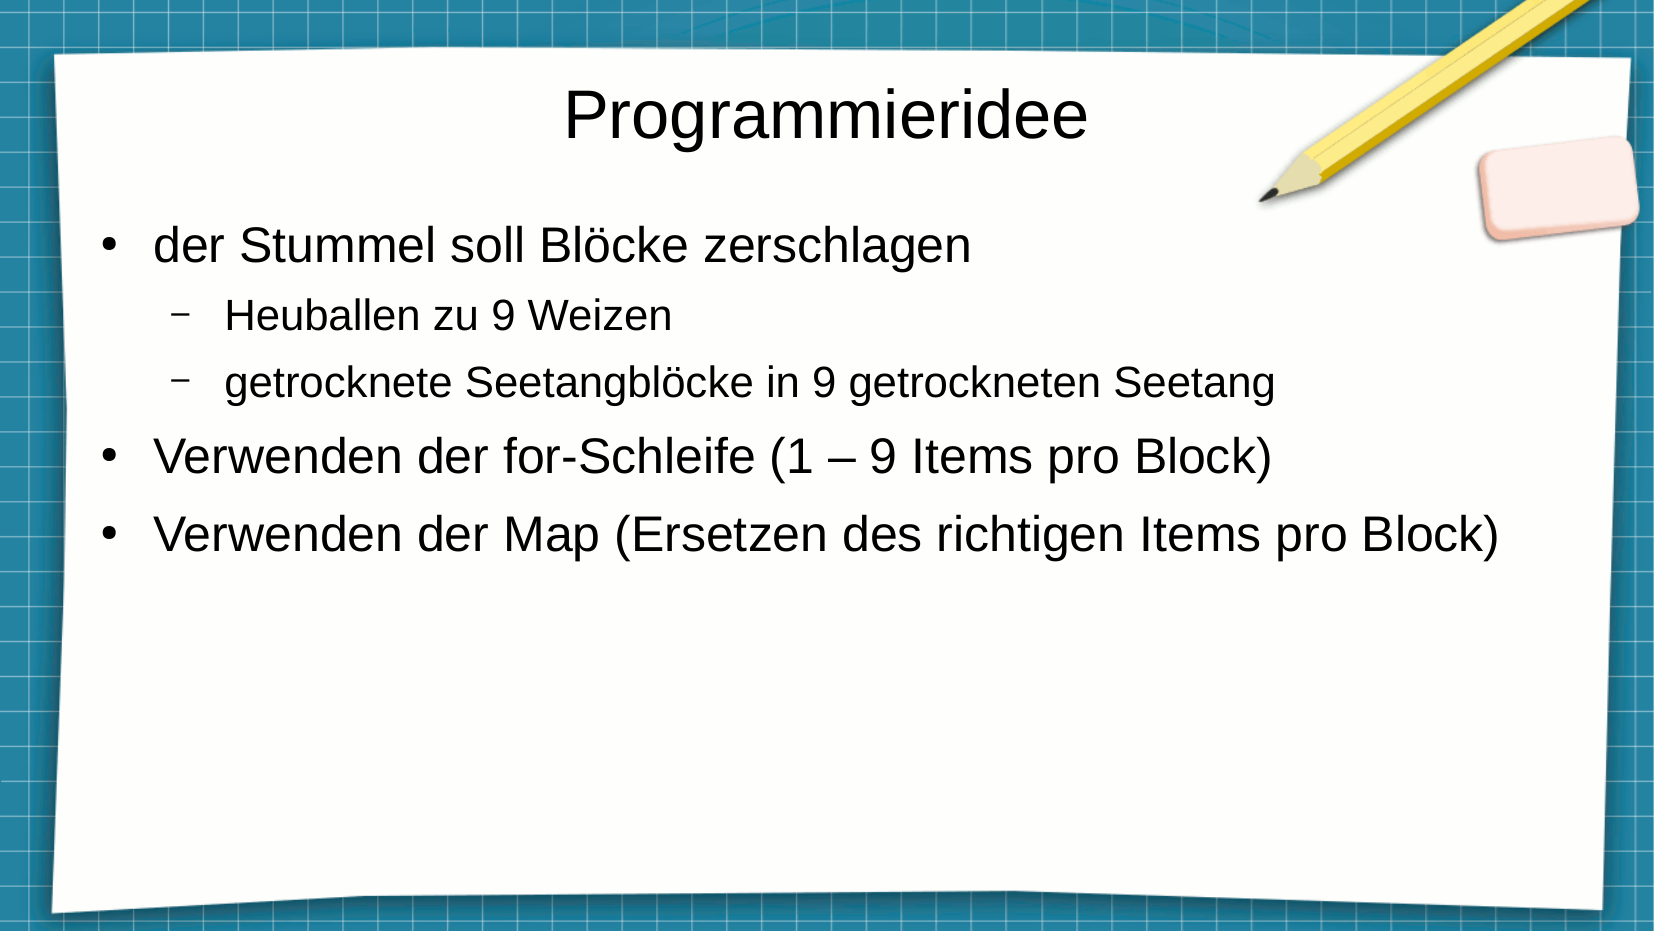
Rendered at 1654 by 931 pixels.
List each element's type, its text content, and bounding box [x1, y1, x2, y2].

picture [0, 0, 1654, 931]
list der Stummel soll Blöcke zerschlagen Heuballen zu 9 Weizen getrocknete Seetangblöcke in 9 getrockneten Seetang Verwenden der for-Schleife (1 – 9 Items pro Block) Verwenden der Map (Ersetzen des richtigen Items pro Block) [82, 217, 1571, 758]
title Programmieridee [82, 37, 1571, 193]
